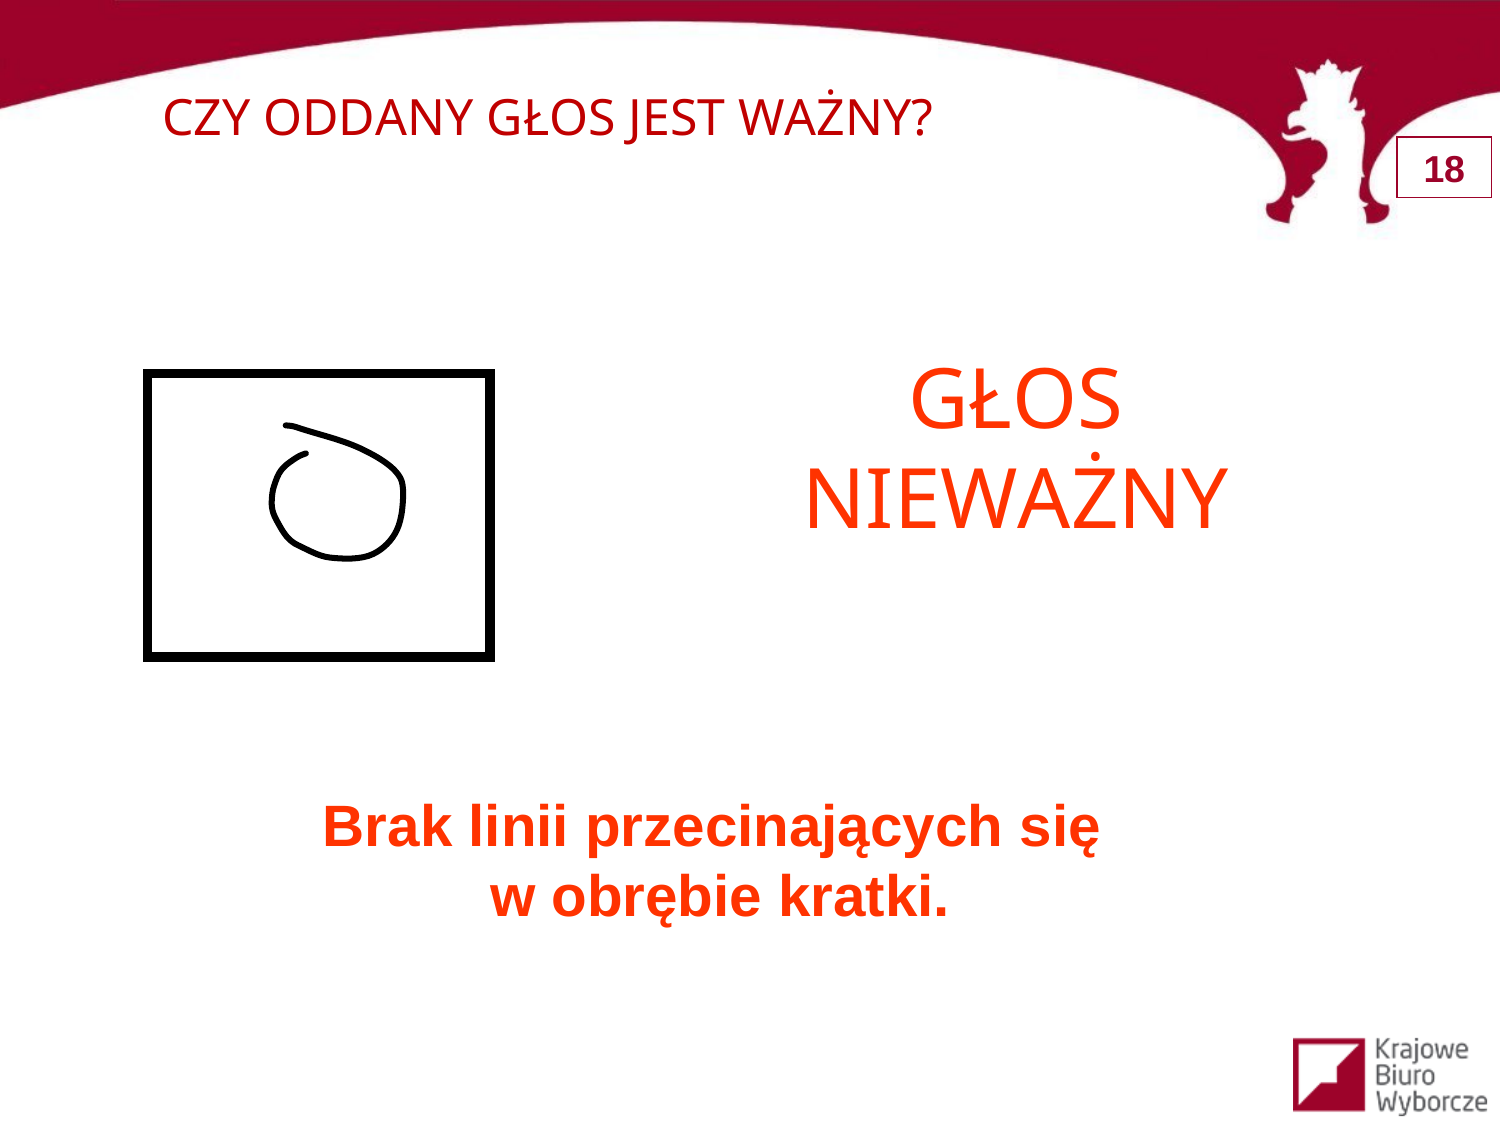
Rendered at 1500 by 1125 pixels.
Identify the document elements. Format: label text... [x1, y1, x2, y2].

picture [1293, 1035, 1489, 1118]
text_box CZY ODDANY GŁOS JEST WAŻNY? [147, 78, 1164, 154]
text_box GŁOS NIEWAŻNY [714, 337, 1317, 554]
text_box Brak linii przecinających się w obrębie kratki. [29, 780, 1412, 937]
picture [0, 0, 1500, 262]
picture [265, 419, 409, 565]
